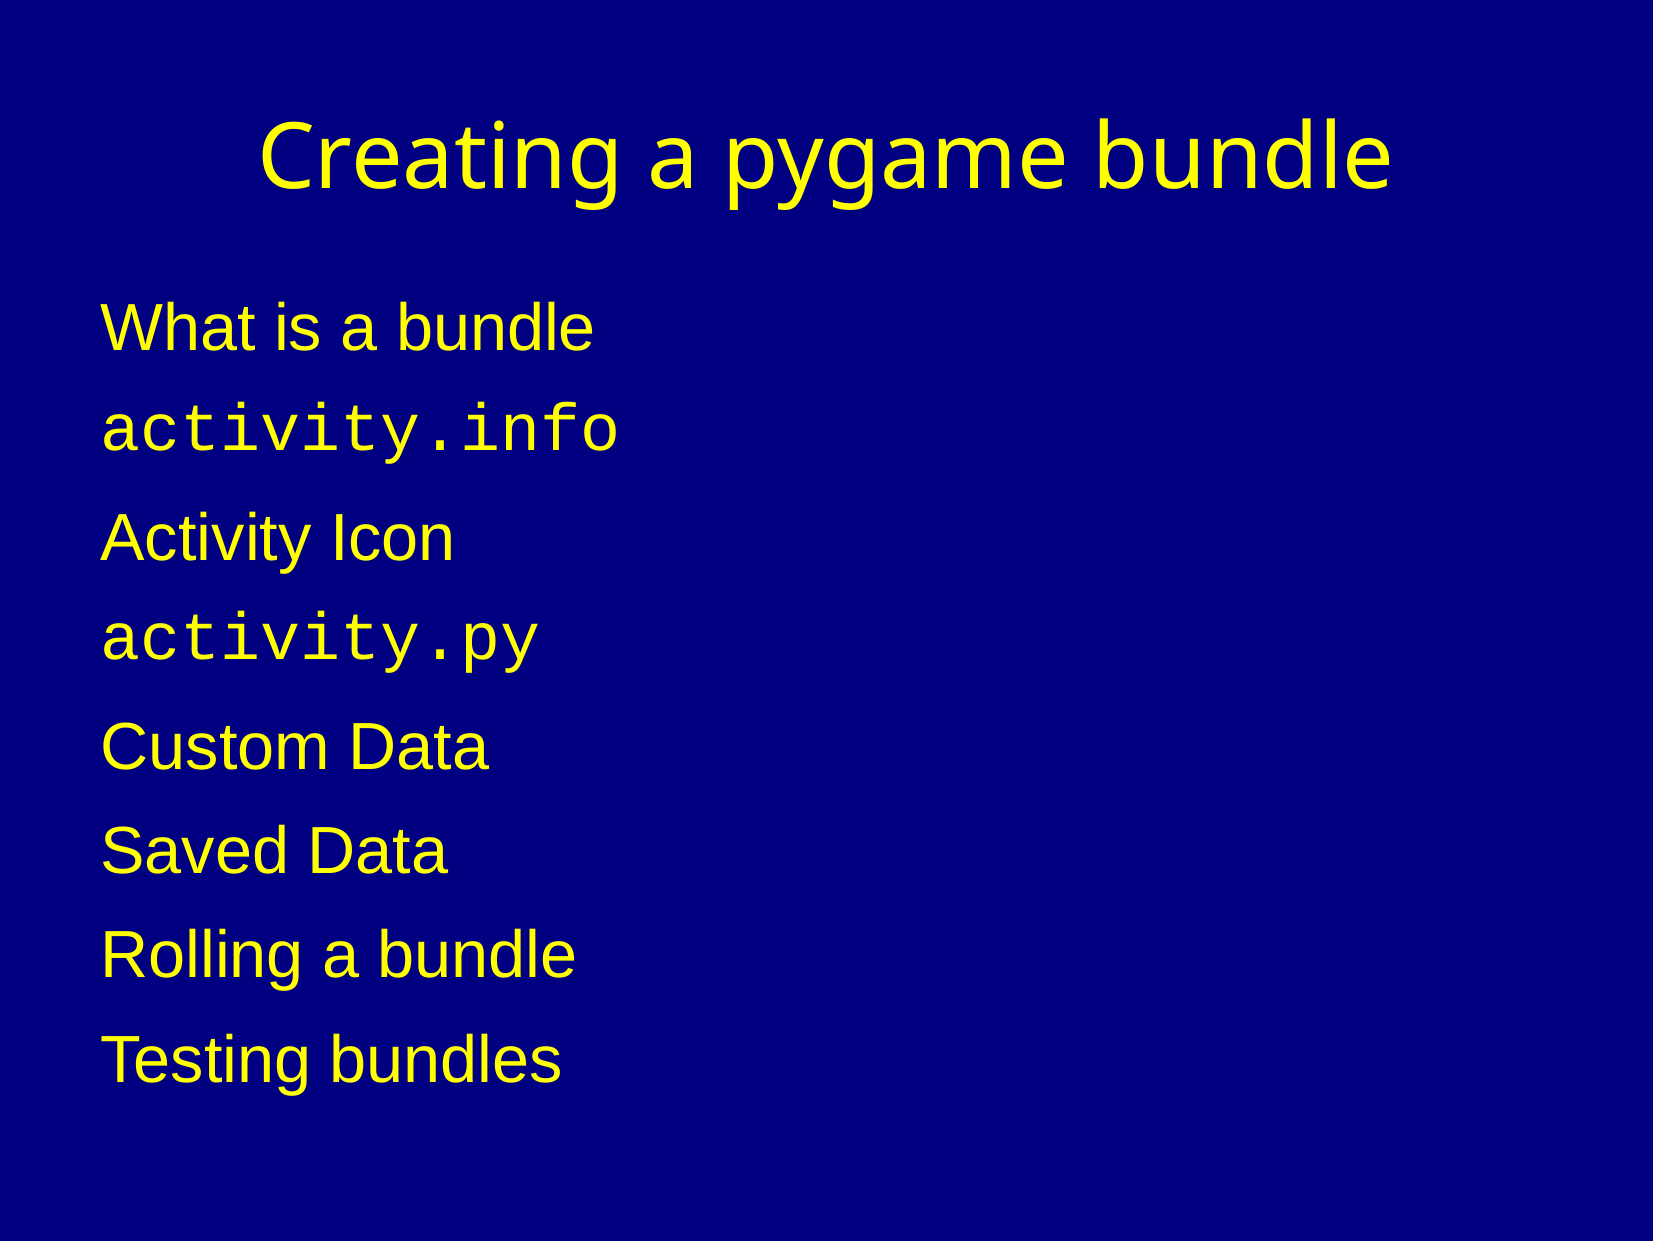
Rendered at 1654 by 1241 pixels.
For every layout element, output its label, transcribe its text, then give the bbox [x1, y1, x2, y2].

title Creating a pygame bundle [82, 49, 1571, 257]
list What is a bundle activity.info Activity Icon activity.py Custom Data Saved Data Rolling a bundle Testing bundles [82, 290, 1571, 1109]
